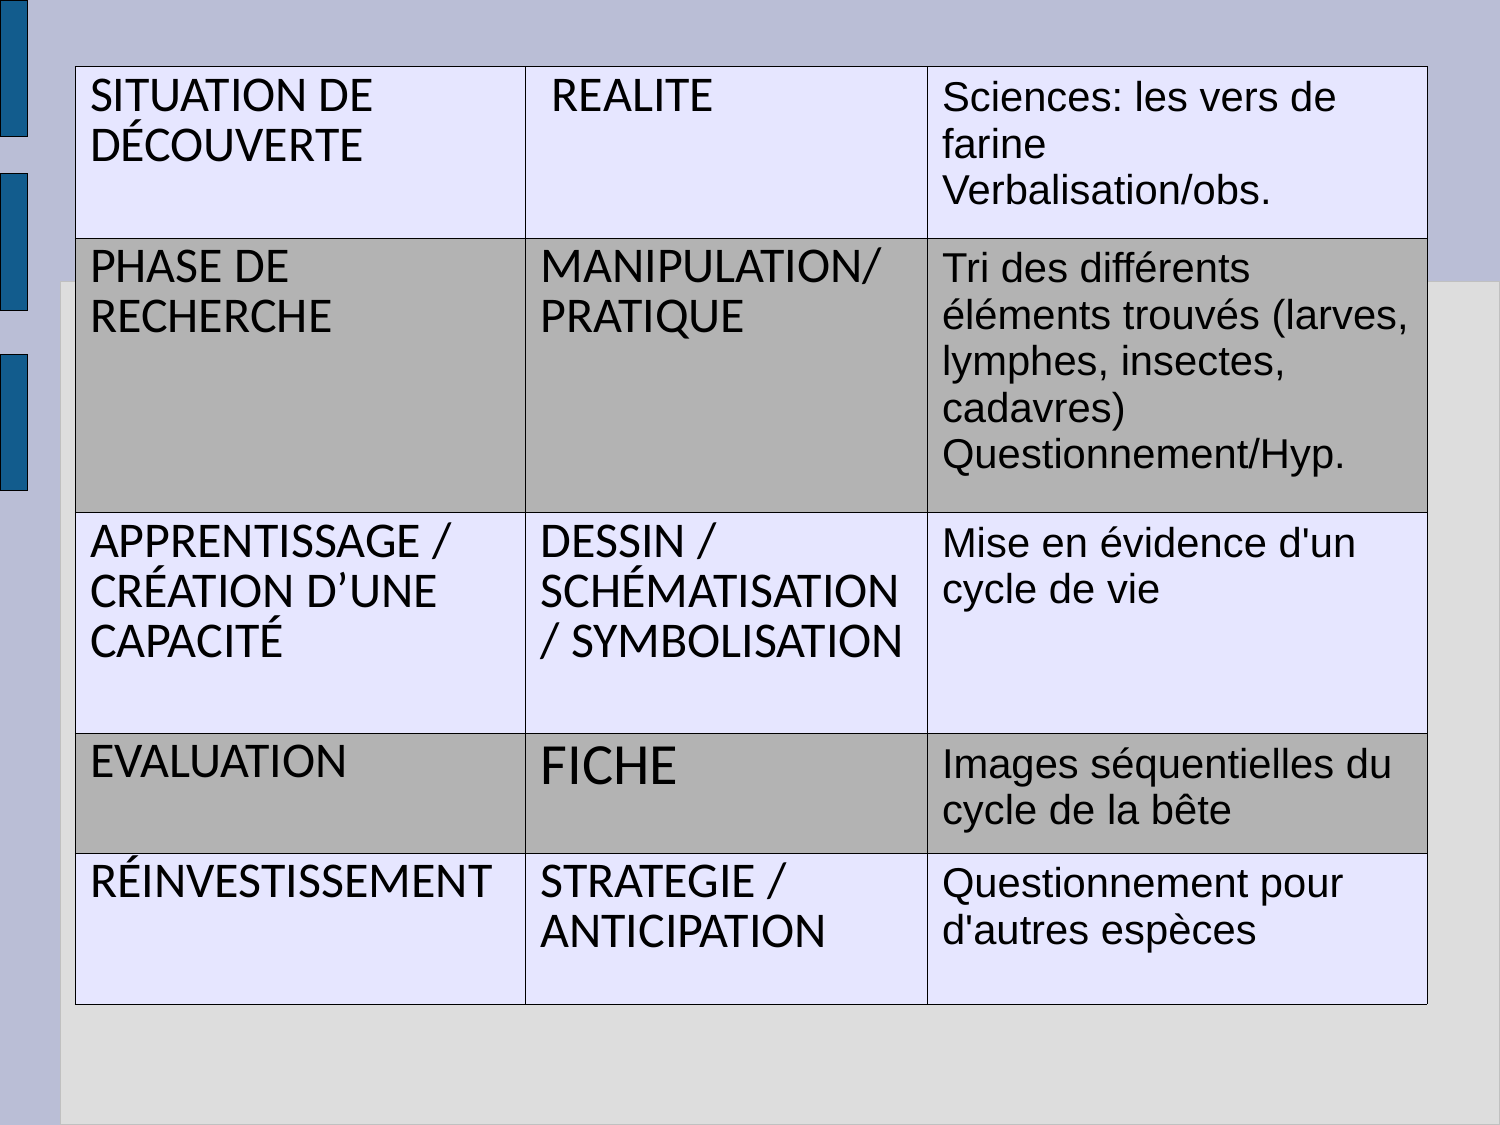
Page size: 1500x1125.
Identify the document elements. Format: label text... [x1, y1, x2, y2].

table_cell STRATEGIE / ANTICIPATION [526, 854, 927, 1004]
table_header SITUATION DE DÉCOUVERTE [76, 67, 525, 238]
table_header Sciences: les vers de farine Verbalisation/obs. [928, 67, 1427, 238]
table_cell Tri des différents éléments trouvés (larves, lymphes, insectes, cadavres) Questionnement/Hyp. [928, 239, 1427, 512]
table_cell EVALUATION [76, 734, 525, 853]
table_cell DESSIN / SCHÉMATISATION / SYMBOLISATION [526, 513, 927, 733]
table_cell Mise en évidence d'un cycle de vie [928, 513, 1427, 733]
table_cell PHASE DE RECHERCHE [76, 239, 525, 512]
table_cell RÉINVESTISSEMENT [76, 854, 525, 1004]
table_cell Images séquentielles du cycle de la bête [928, 734, 1427, 853]
table_cell APPRENTISSAGE / CRÉATION D’UNE CAPACITÉ [76, 513, 525, 733]
table_cell FICHE [526, 734, 927, 853]
table_cell MANIPULATION/ PRATIQUE [526, 239, 927, 512]
table_cell Questionnement pour d'autres espèces [928, 854, 1427, 1004]
table_header REALITE [526, 67, 927, 238]
